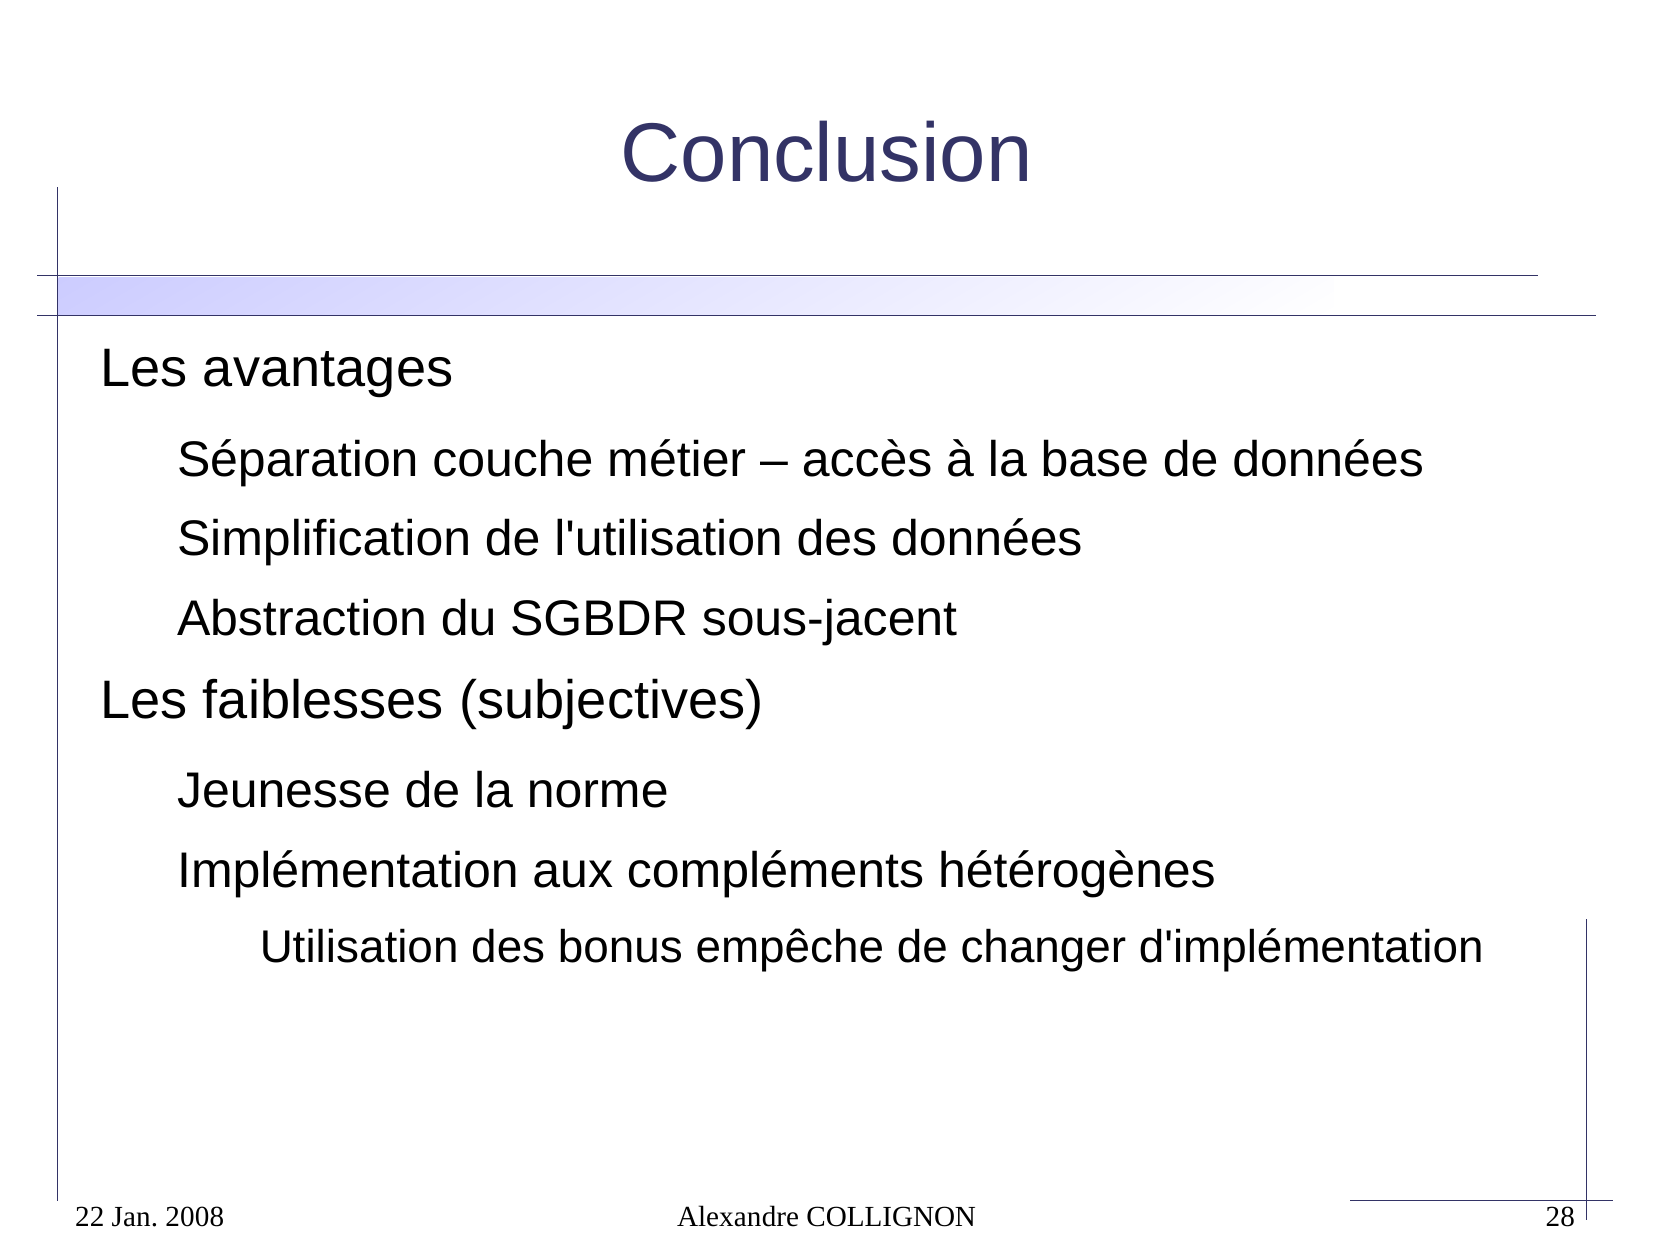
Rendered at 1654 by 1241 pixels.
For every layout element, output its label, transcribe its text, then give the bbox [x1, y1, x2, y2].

title Conclusion [82, 49, 1571, 257]
list Les avantages Séparation couche métier – accès à la base de données Simplification de l'utilisation des données Abstraction du SGBDR sous-jacent Les faiblesses (subjectives) Jeunesse de la norme Implémentation aux compléments hétérogènes Utilisation des bonus empêche de changer d'implémentation [82, 337, 1571, 1109]
